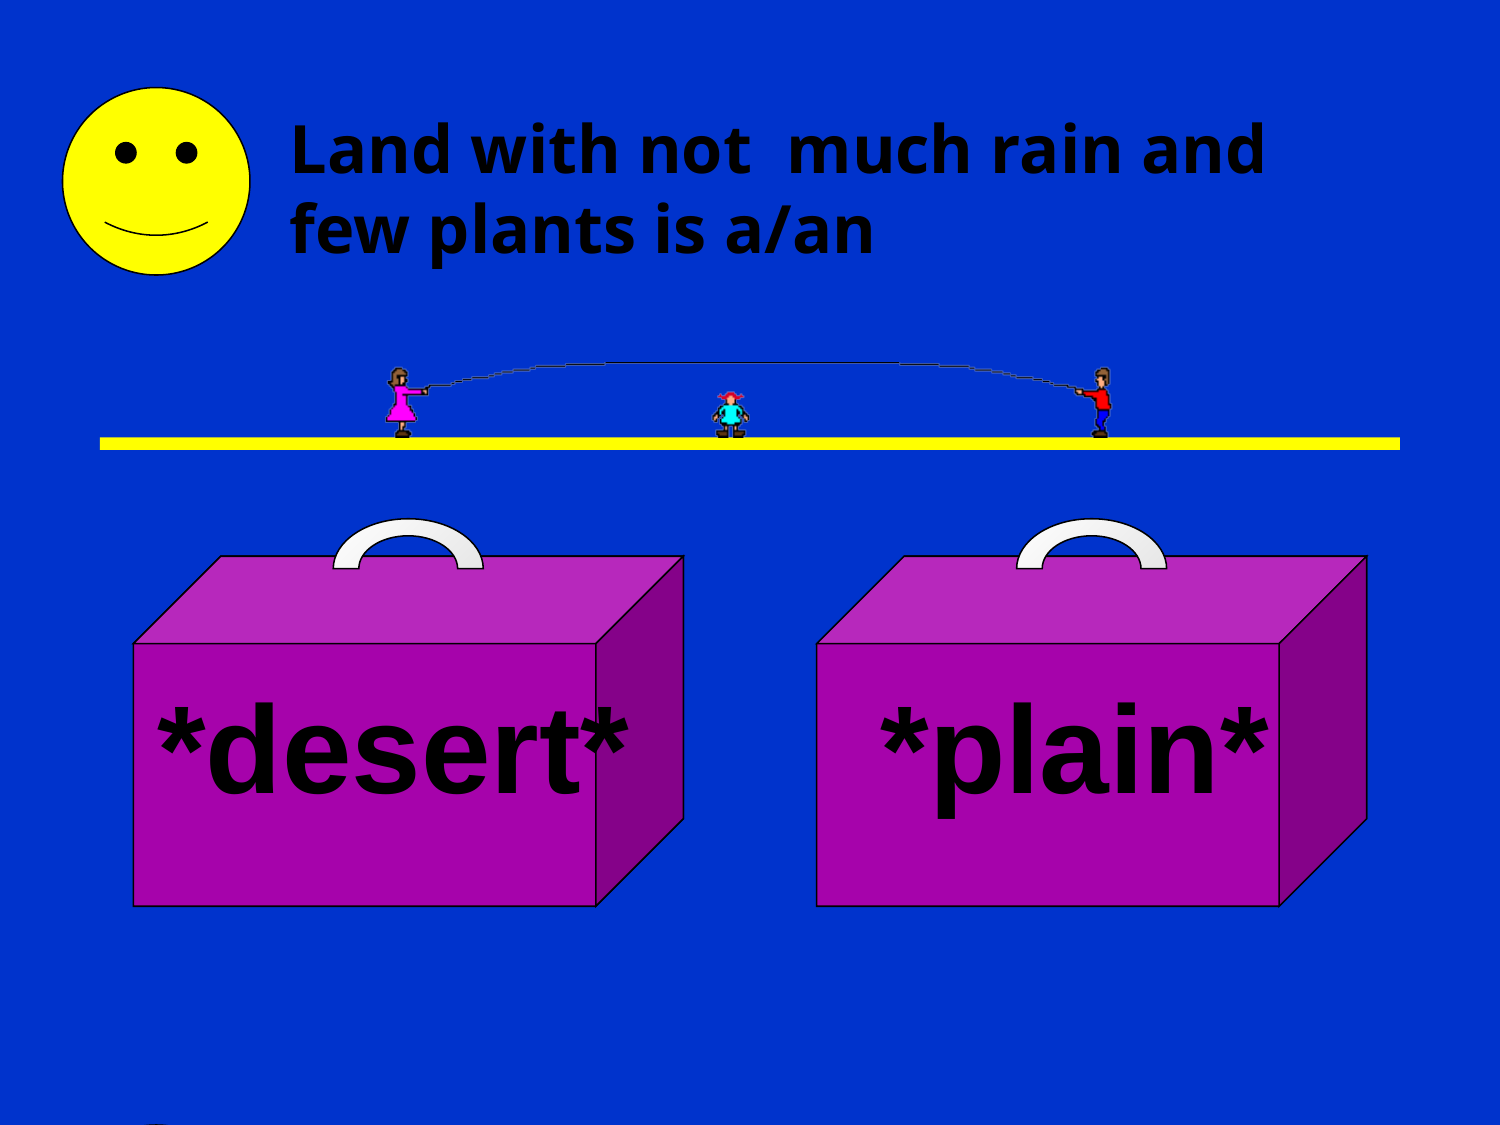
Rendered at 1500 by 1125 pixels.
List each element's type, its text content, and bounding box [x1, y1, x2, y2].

list *desert* [137, 587, 650, 900]
title Land with not much rain and few plants is a/an [275, 99, 1388, 288]
list *plain* [825, 587, 1325, 900]
picture [384, 362, 1116, 438]
